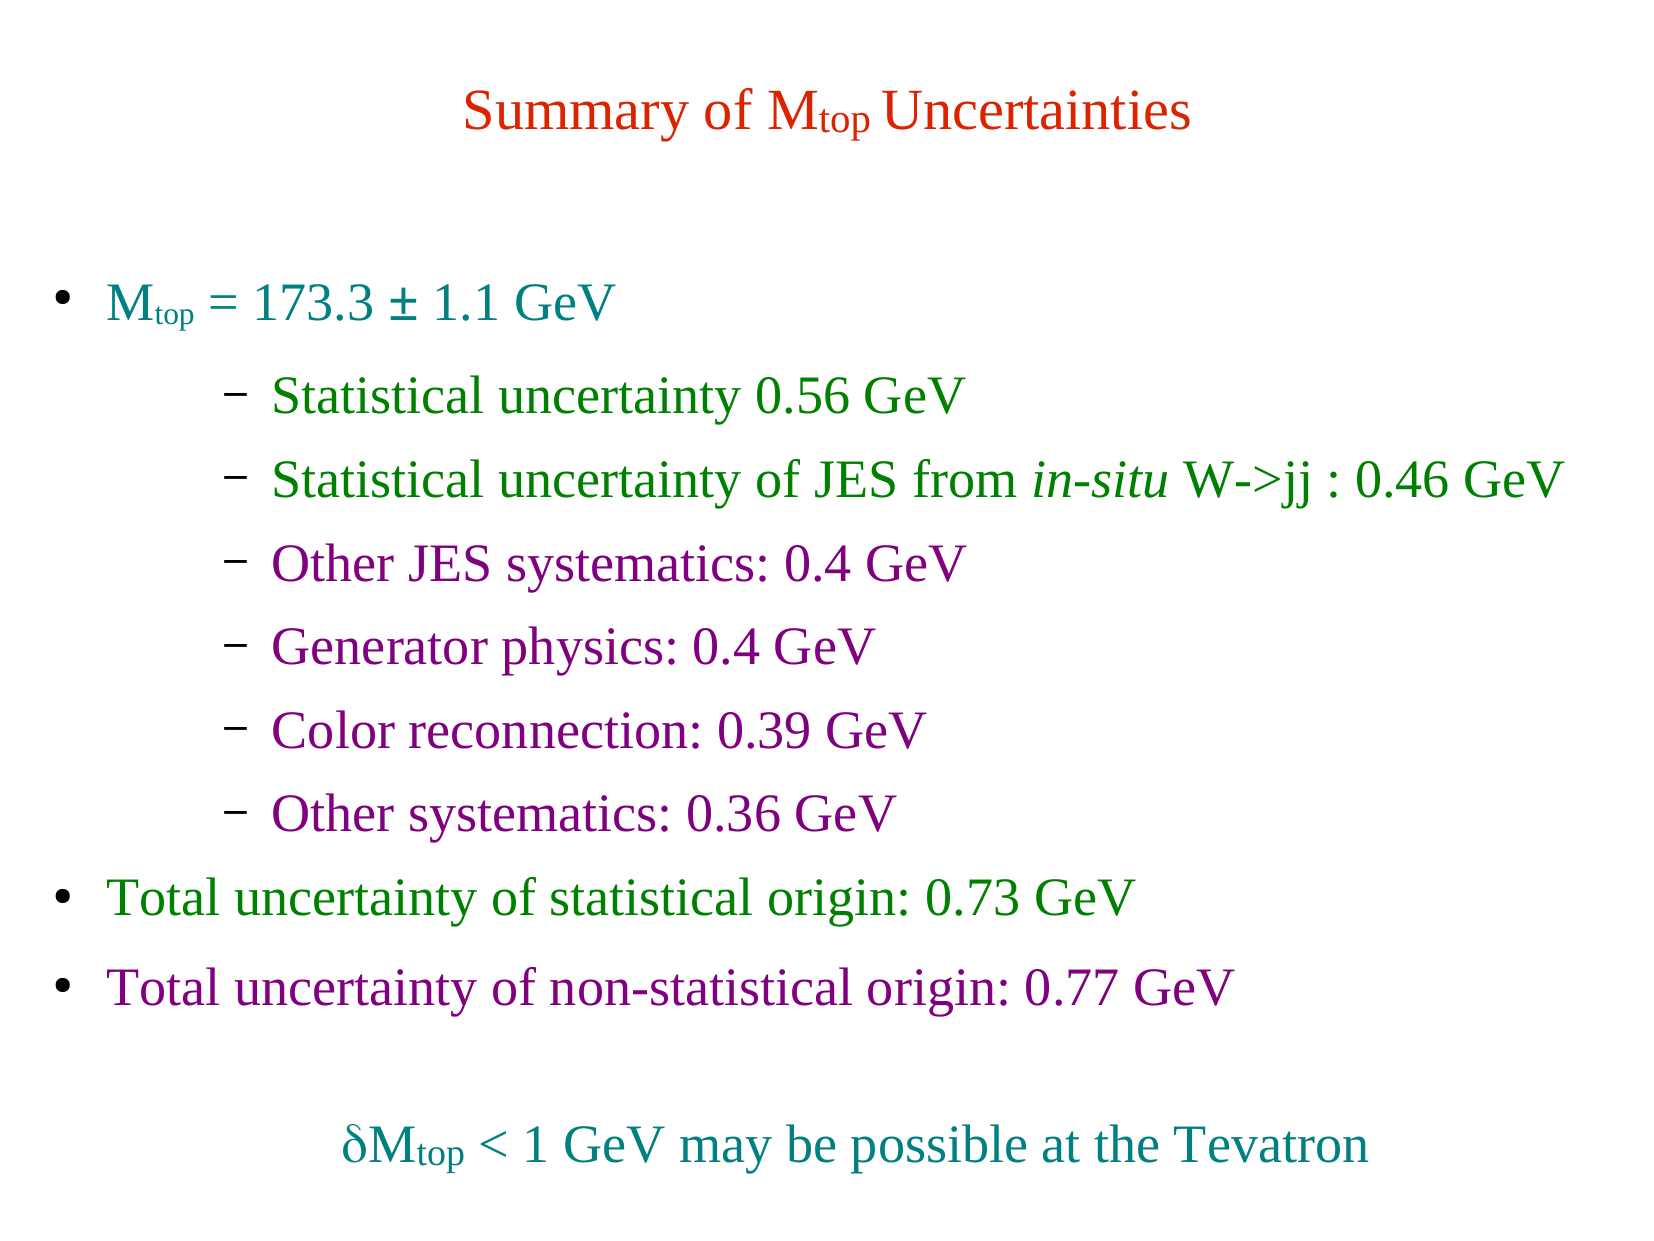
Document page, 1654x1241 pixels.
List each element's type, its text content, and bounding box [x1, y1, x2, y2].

list Mtop = 173.3 ± 1.1 GeV Statistical uncertainty 0.56 GeV Statistical uncertainty of JES from in-situ W->jj : 0.46 GeV Other JES systematics: 0.4 GeV Generator physics: 0.4 GeV Color reconnection: 0.39 GeV Other systematics: 0.36 GeV Total uncertainty of statistical origin: 0.73 GeV Total uncertainty of non-statistical origin: 0.77 GeV [35, 262, 1610, 1044]
title Summary of Mtop Uncertainties [121, 5, 1534, 214]
text_box δMtop < 1 GeV may be possible at the Tevatron [341, 1114, 1364, 1188]
